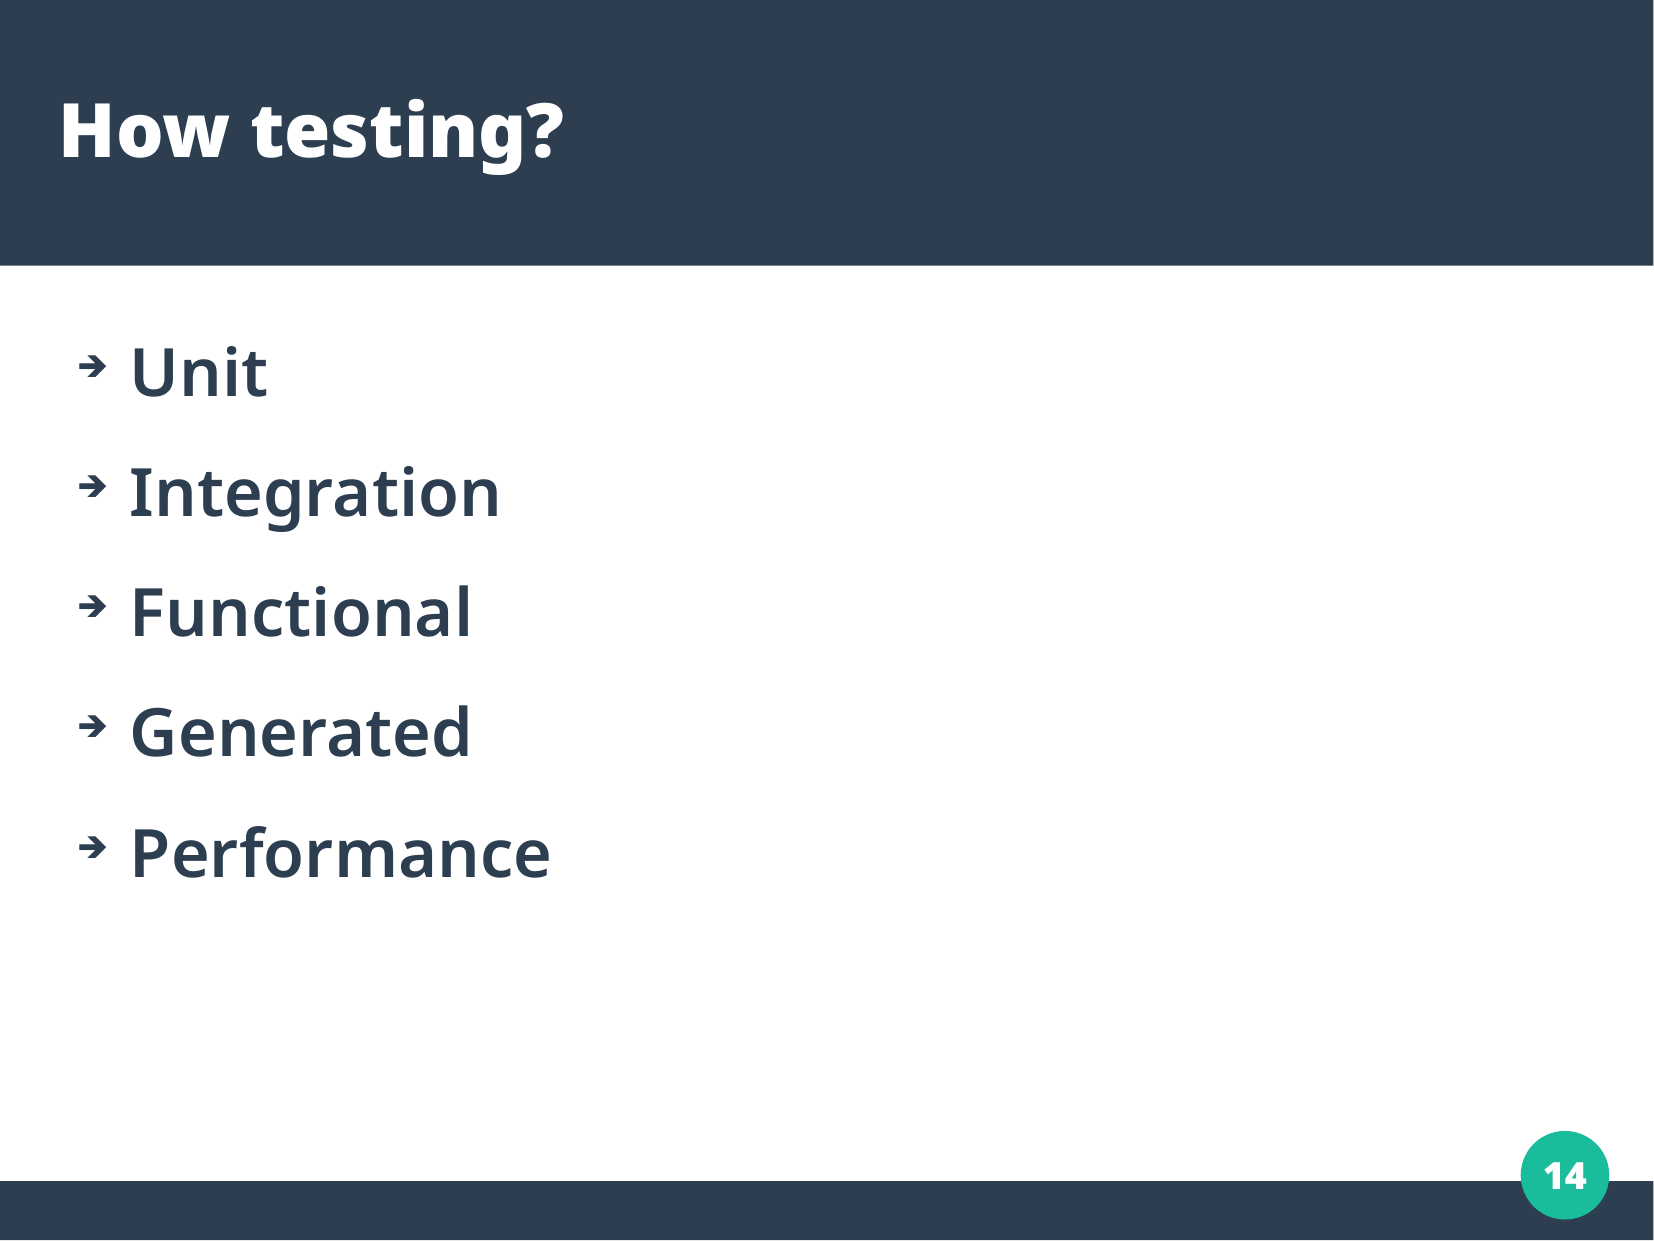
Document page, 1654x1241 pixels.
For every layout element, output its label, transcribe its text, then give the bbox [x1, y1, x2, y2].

title How testing? [59, 49, 1595, 207]
list Unit Integration Functional Generated Performance [59, 324, 1595, 1152]
